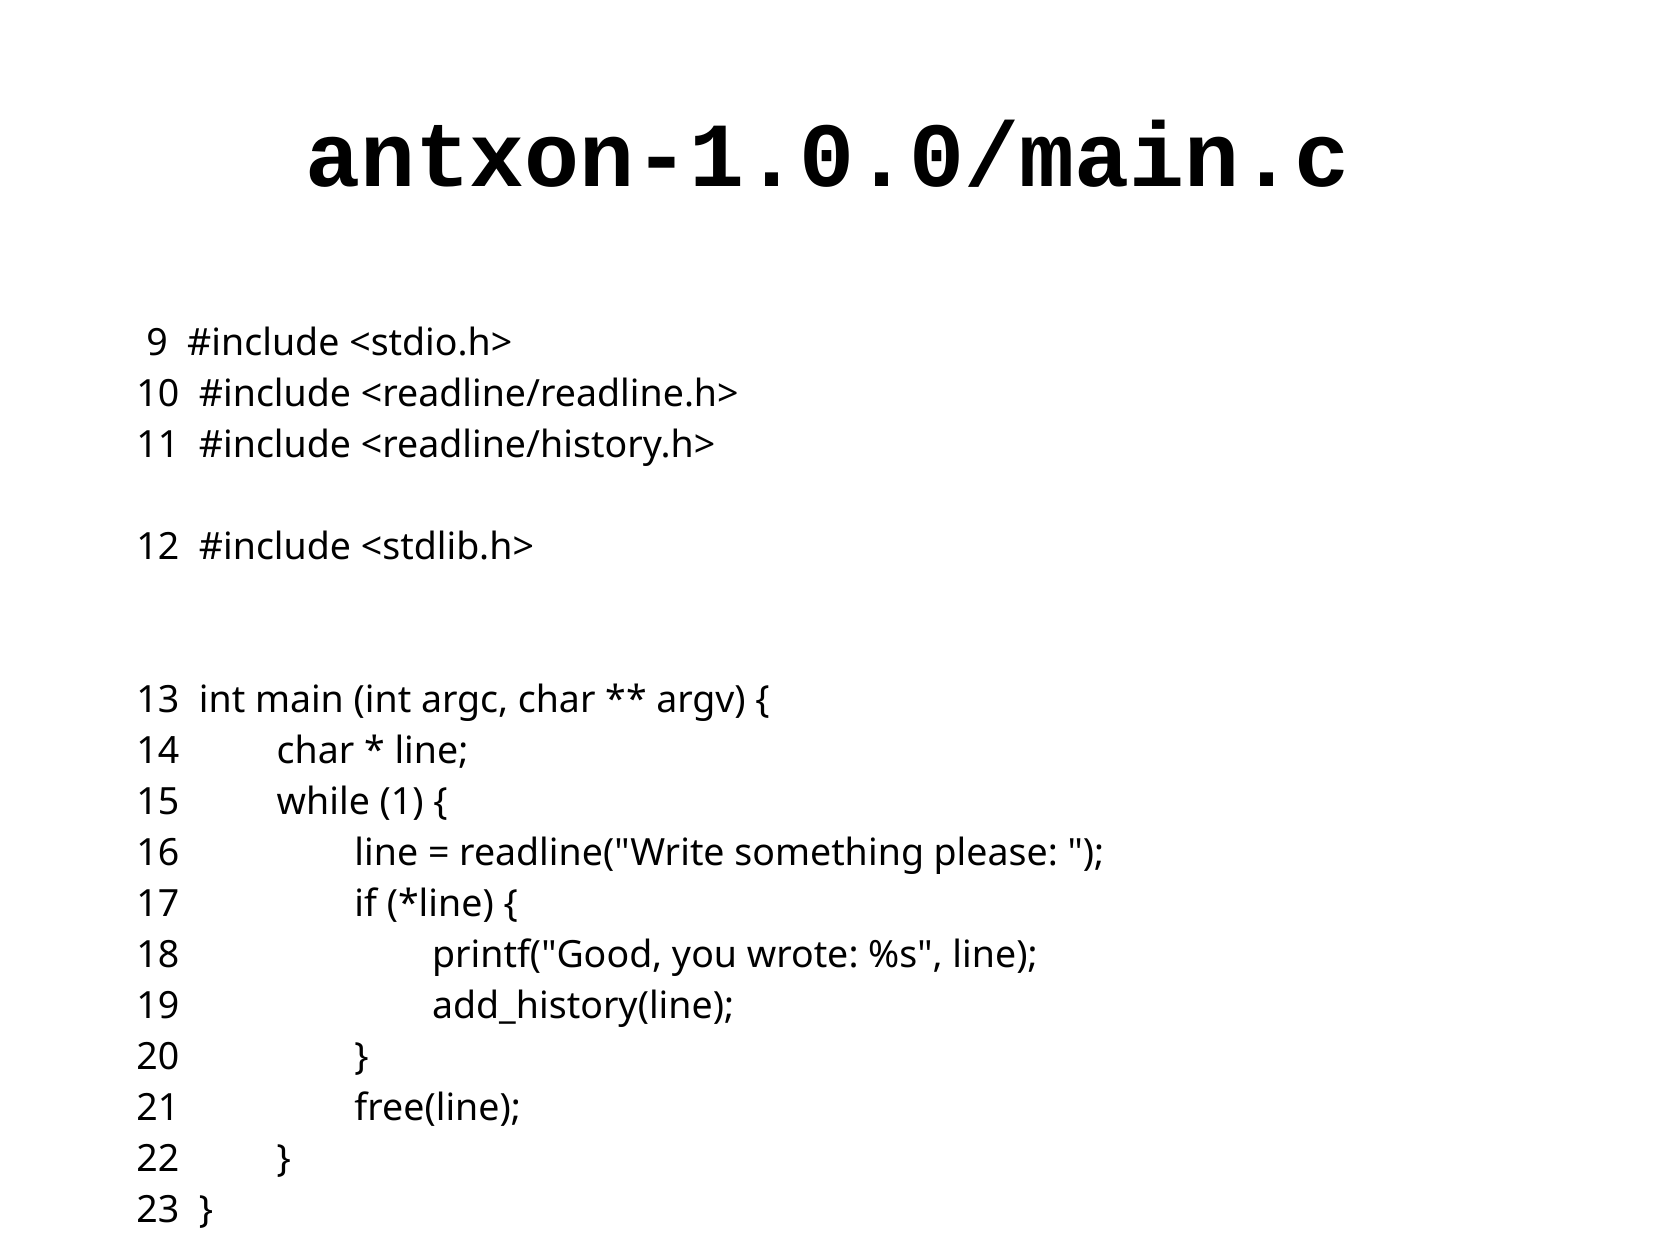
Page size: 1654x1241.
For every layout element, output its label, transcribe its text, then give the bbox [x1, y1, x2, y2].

title antxon-1.0.0/main.c [121, 102, 1534, 233]
list 9 #include <stdio.h> 10 #include <readline/readline.h> 11 #include <readline/history.h> 12 #include <stdlib.h> 13 int main (int argc, char ** argv) { 14 char * line; 15 while (1) { 16 line = readline("Write something please: "); 17 if (*line) { 18 printf("Good, you wrote: %s", line); 19 add_history(line); 20 } 21 free(line); 22 } 23 } [11, 233, 1650, 1228]
